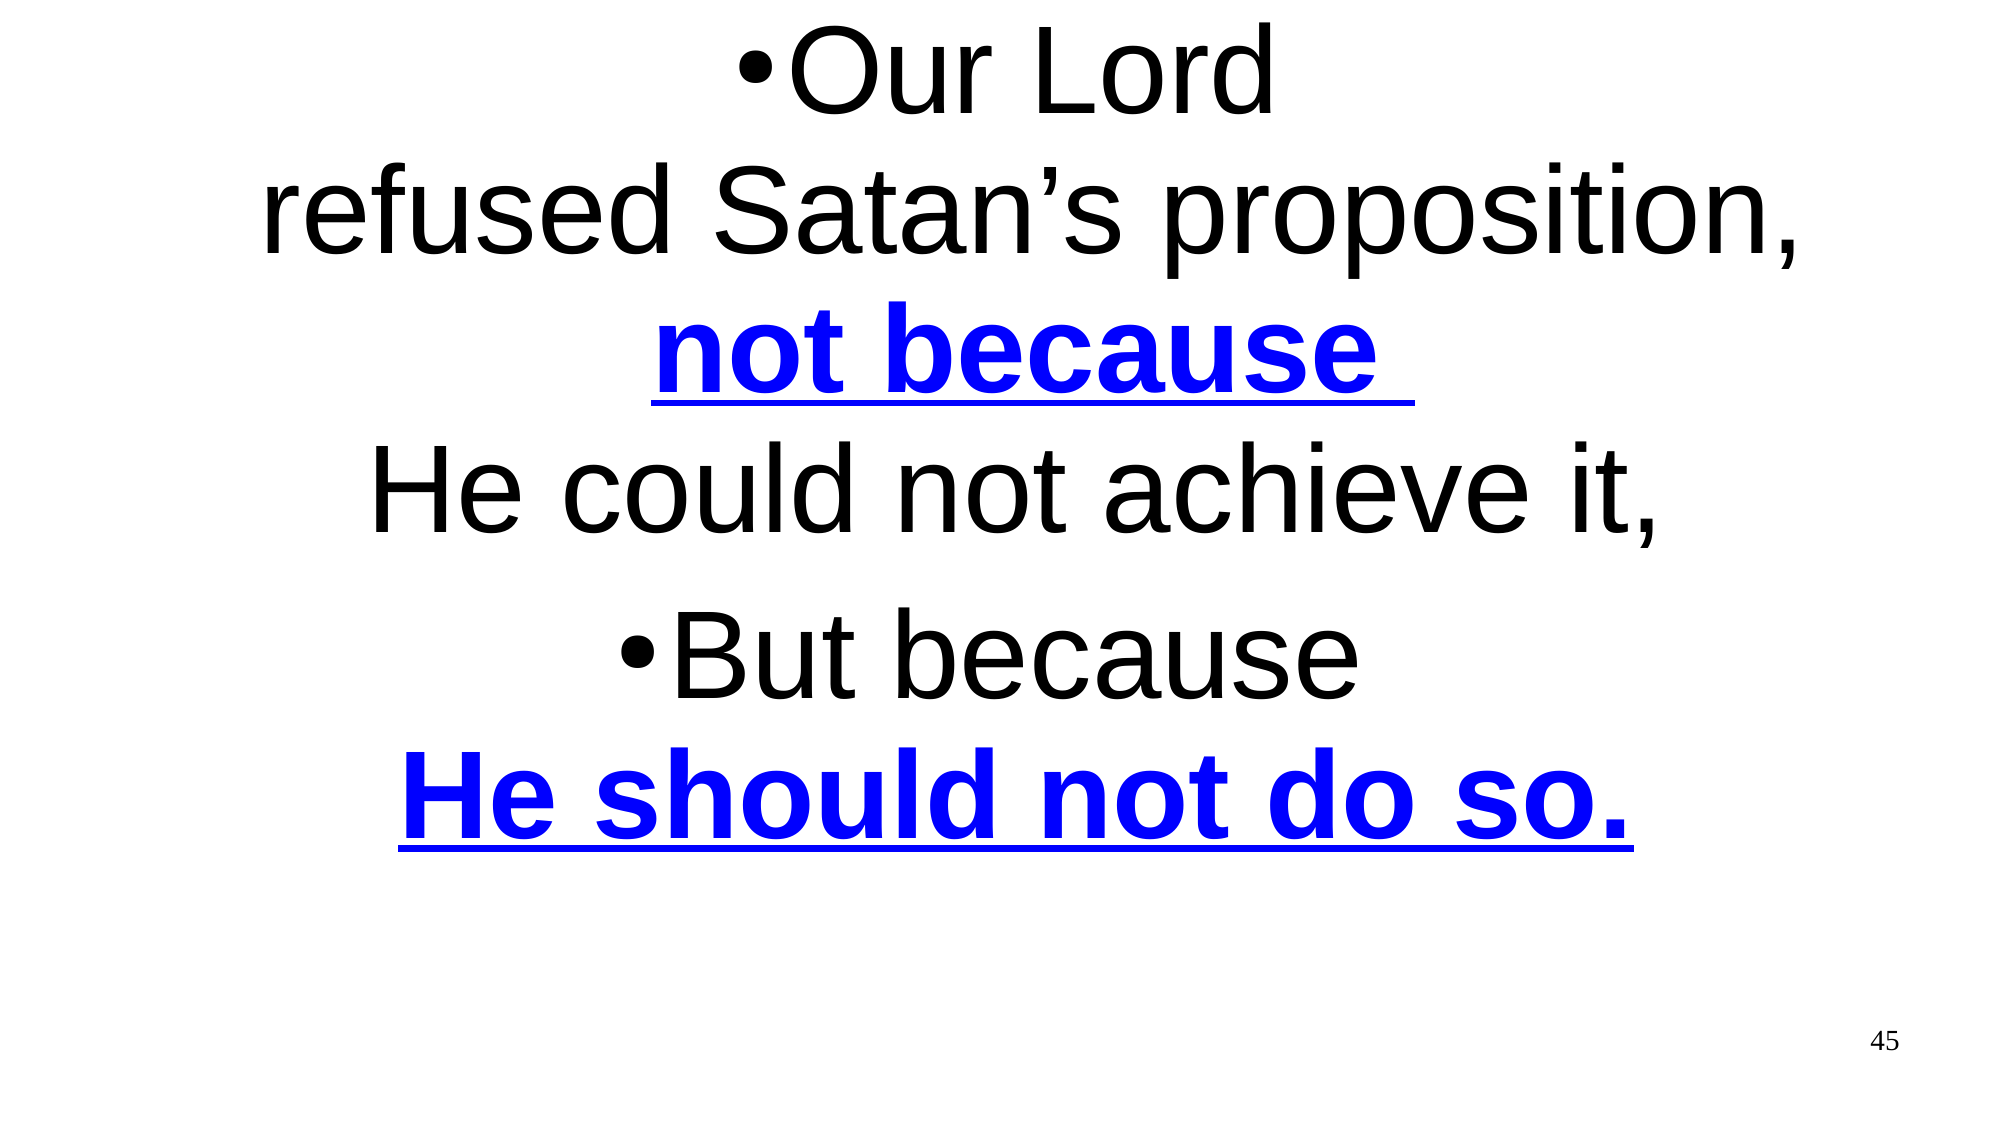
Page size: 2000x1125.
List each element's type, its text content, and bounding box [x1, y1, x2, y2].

list Our Lord refused Satan’s proposition, not because He could not achieve it, But because He should not do so. [0, 0, 1996, 1123]
